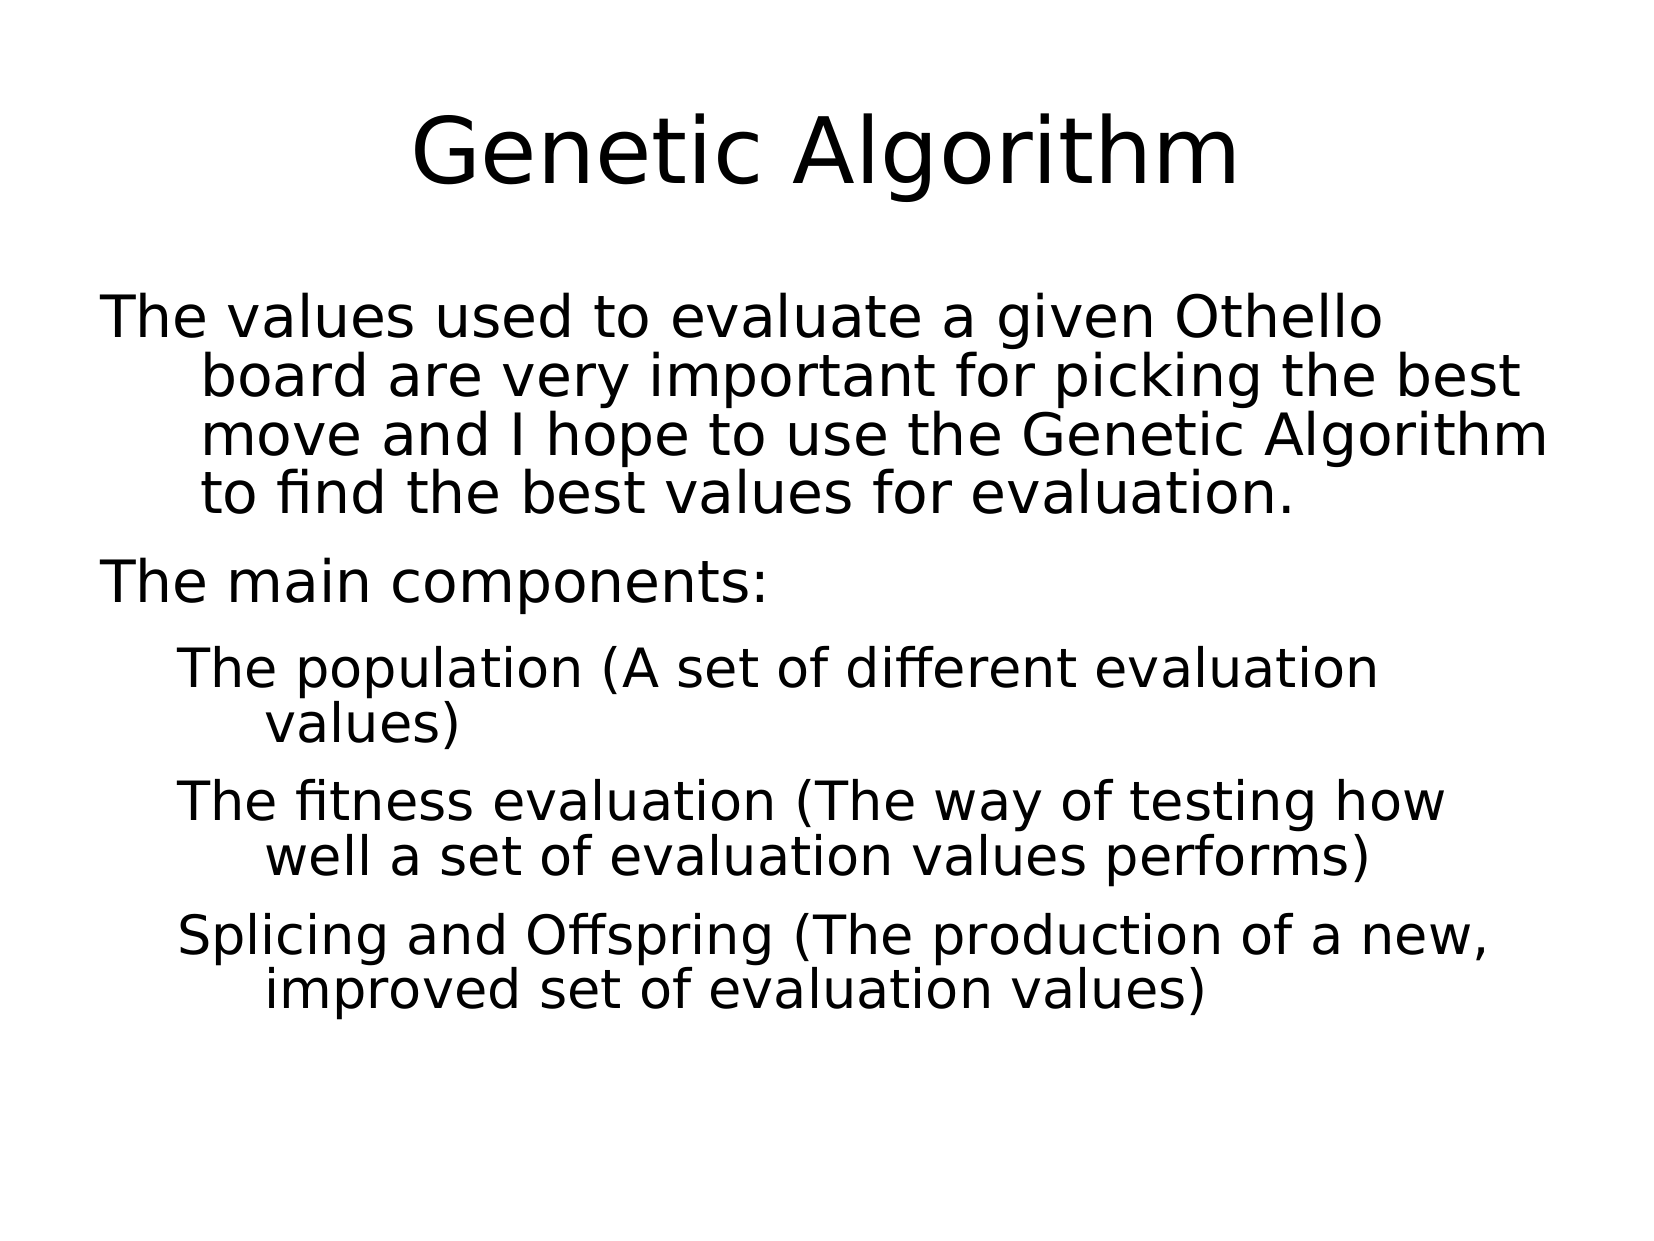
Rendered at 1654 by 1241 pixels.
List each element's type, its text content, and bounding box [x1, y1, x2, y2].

title Genetic Algorithm [82, 49, 1571, 257]
list The values used to evaluate a given Othello board are very important for picking the best move and I hope to use the Genetic Algorithm to find the best values for evaluation. The main components: The population (A set of different evaluation values) The fitness evaluation (The way of testing how well a set of evaluation values performs) Splicing and Offspring (The production of a new, improved set of evaluation values) [82, 290, 1571, 1088]
